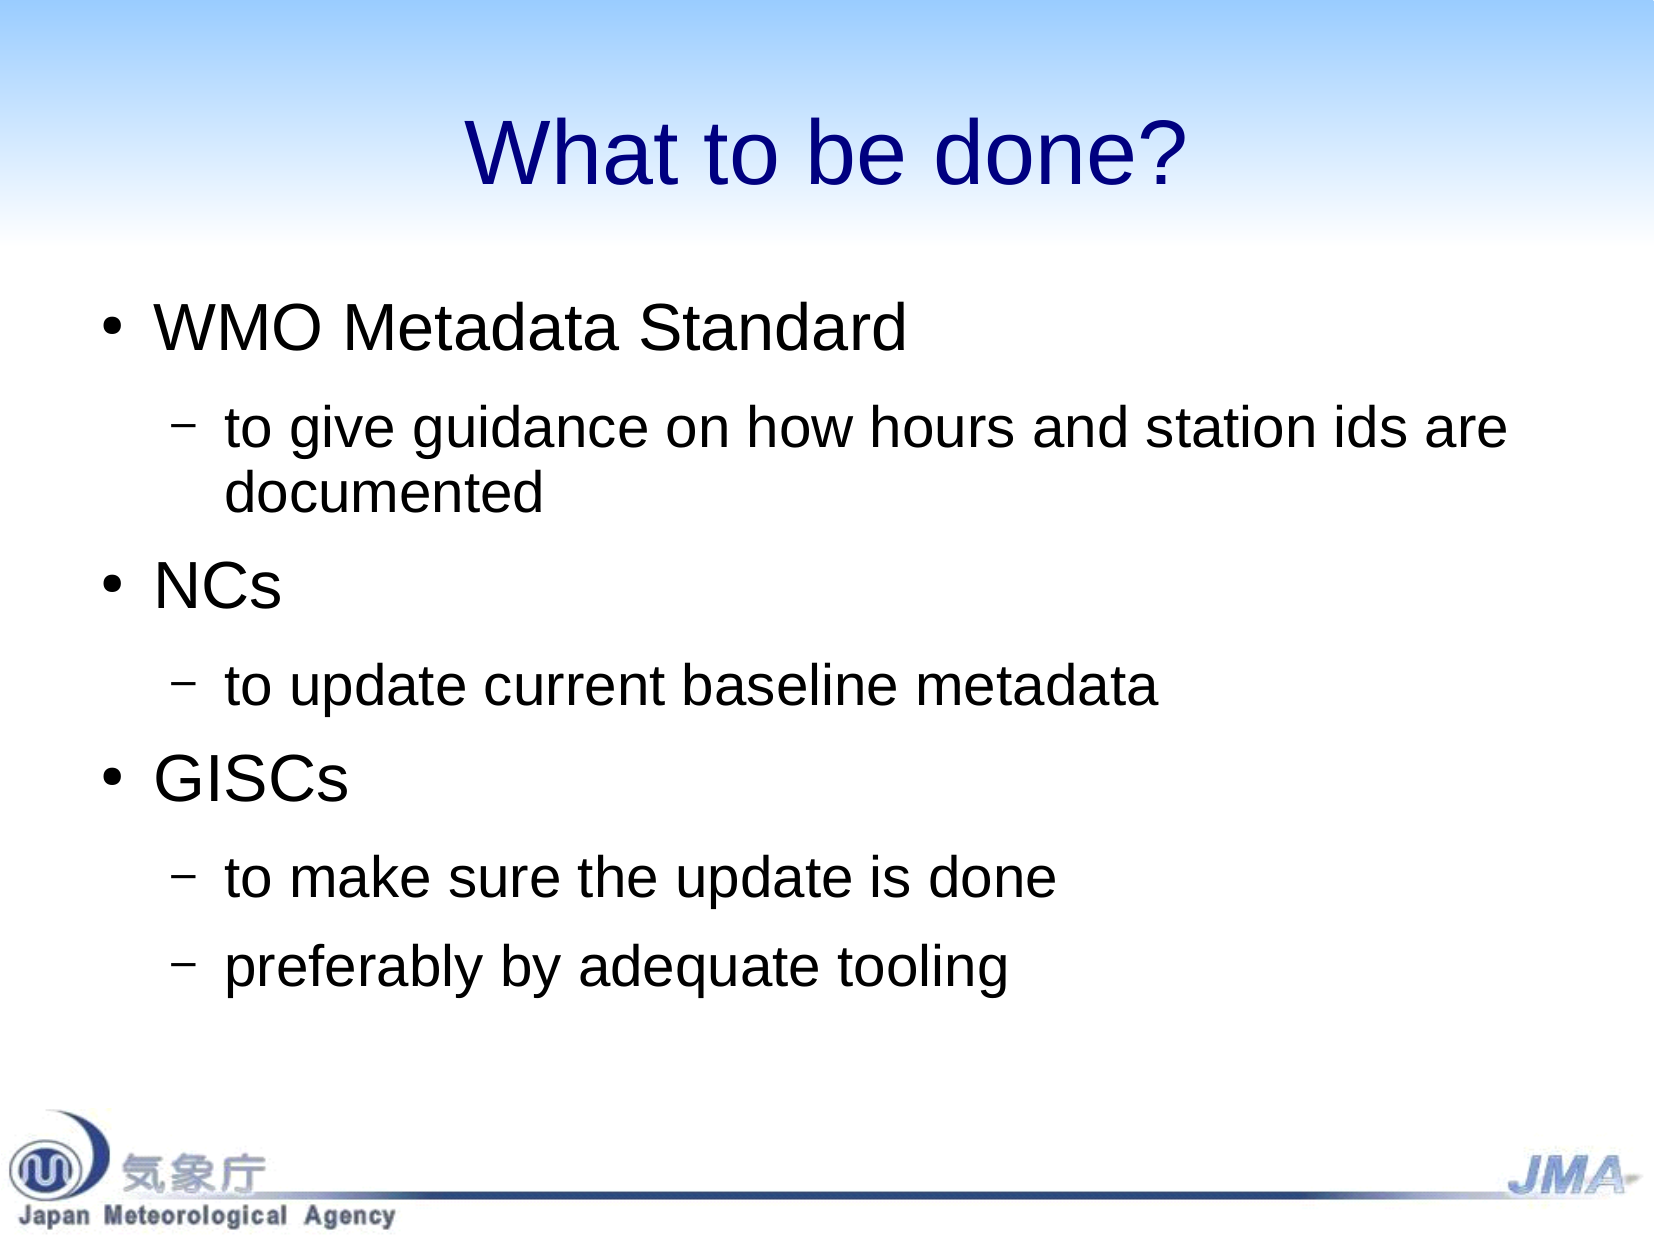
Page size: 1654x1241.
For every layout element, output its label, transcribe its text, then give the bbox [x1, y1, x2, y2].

list WMO Metadata Standard to give guidance on how hours and station ids are documented NCs to update current baseline metadata GISCs to make sure the update is done preferably by adequate tooling [82, 290, 1571, 1010]
title What to be done? [82, 49, 1571, 257]
picture [1, 1108, 1654, 1241]
